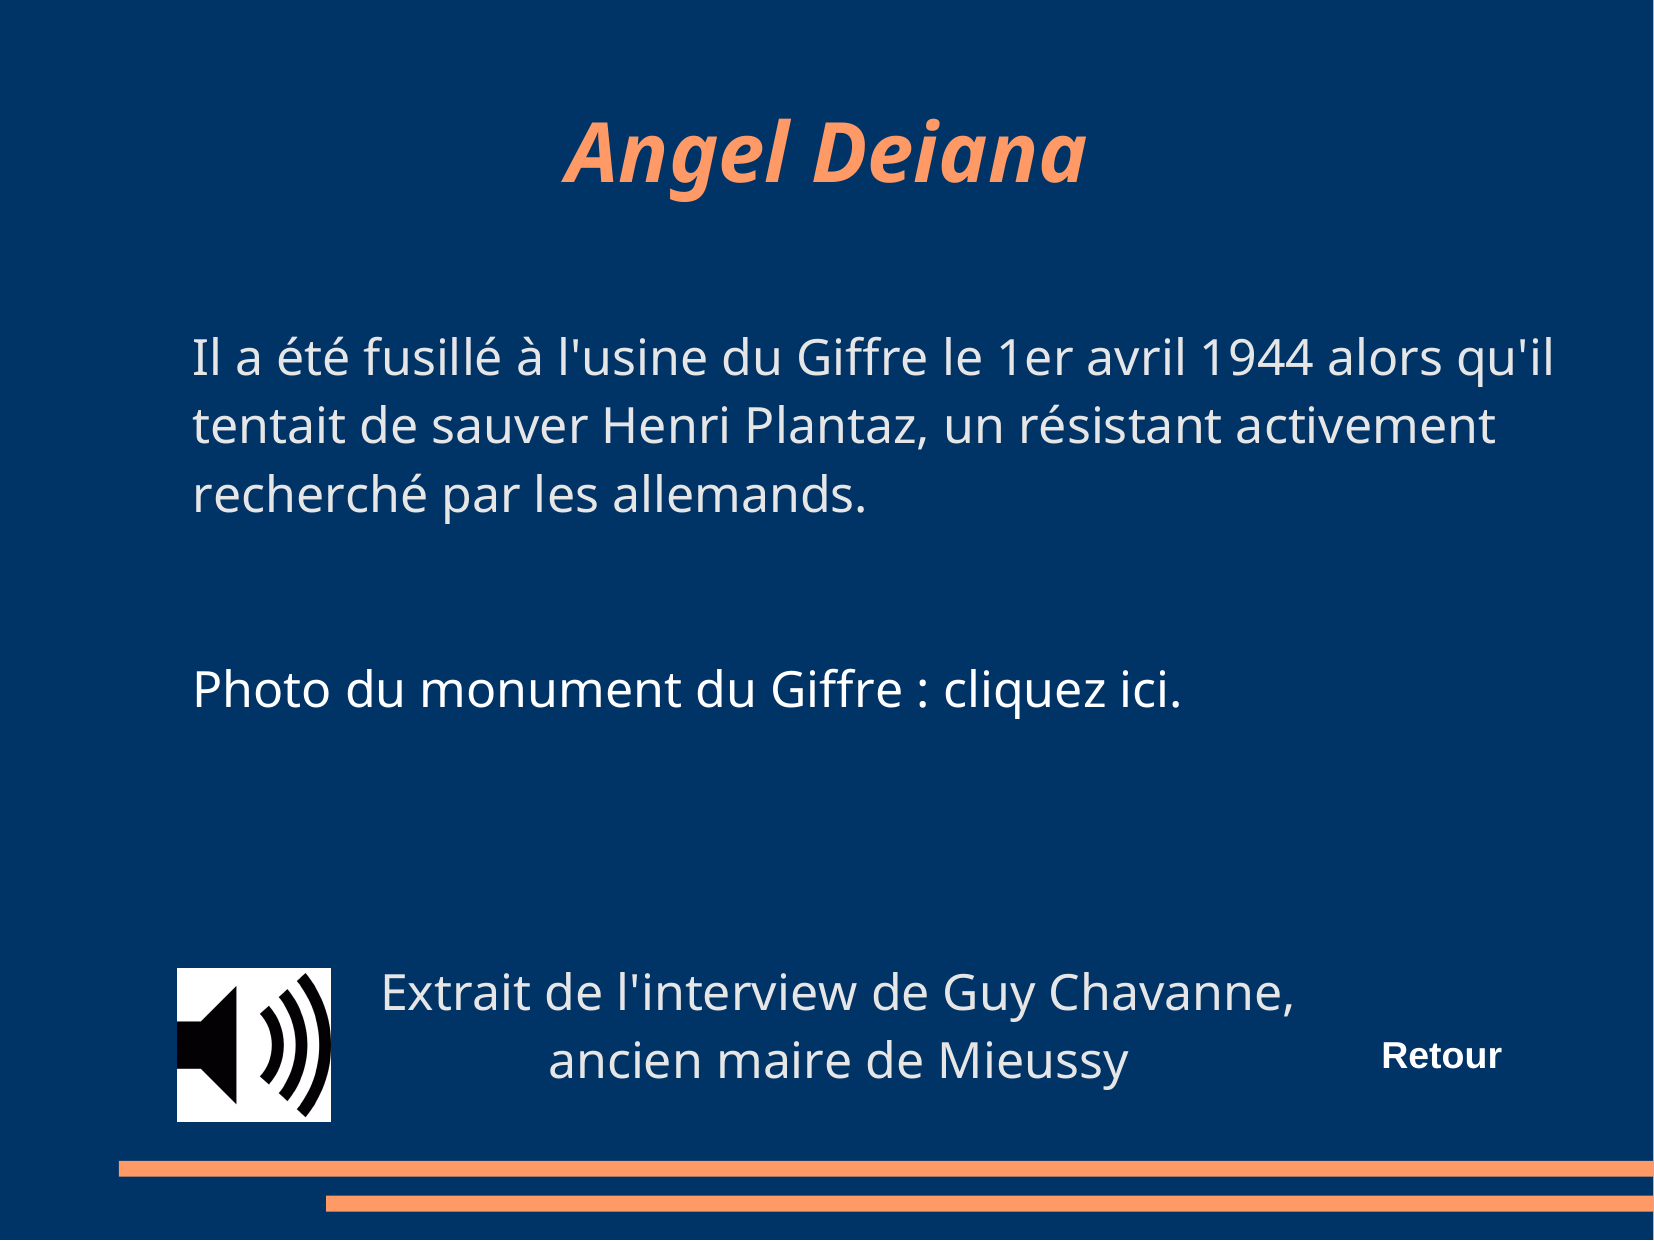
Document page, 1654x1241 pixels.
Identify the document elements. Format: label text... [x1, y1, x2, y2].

text_box Extrait de l'interview de Guy Chavanne, ancien maire de Mieussy [295, 956, 1312, 1097]
text_box Retour [1322, 1027, 1561, 1099]
picture [177, 968, 331, 1123]
title Angel Deiana [121, 46, 1534, 254]
list Il a été fusillé à l'usine du Giffre le 1er avril 1944 alors qu'il tentait de sauver Henri Plantaz, un résistant activement recherché par les allemands. Photo du monument du Giffre : cliquez ici. [121, 322, 1561, 1132]
